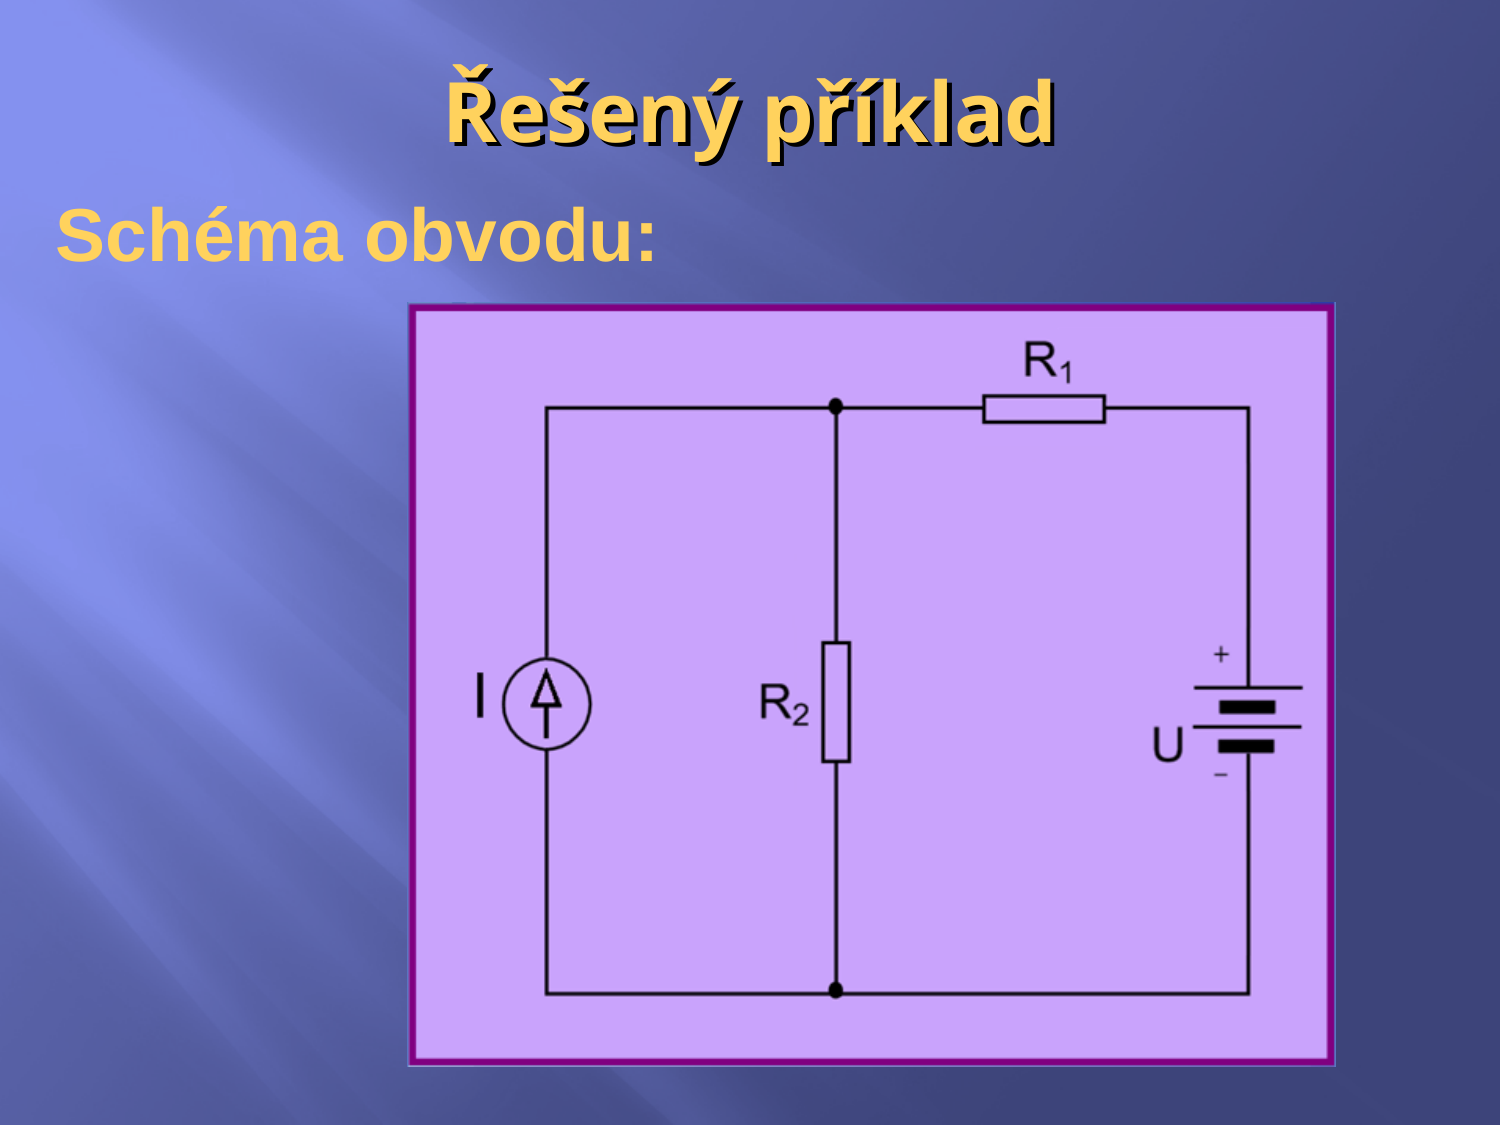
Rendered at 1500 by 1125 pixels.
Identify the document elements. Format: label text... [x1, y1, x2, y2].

picture [0, 0, 1500, 1125]
title Řešený příklad [75, 45, 1426, 173]
text_box Schéma obvodu: [41, 172, 680, 291]
